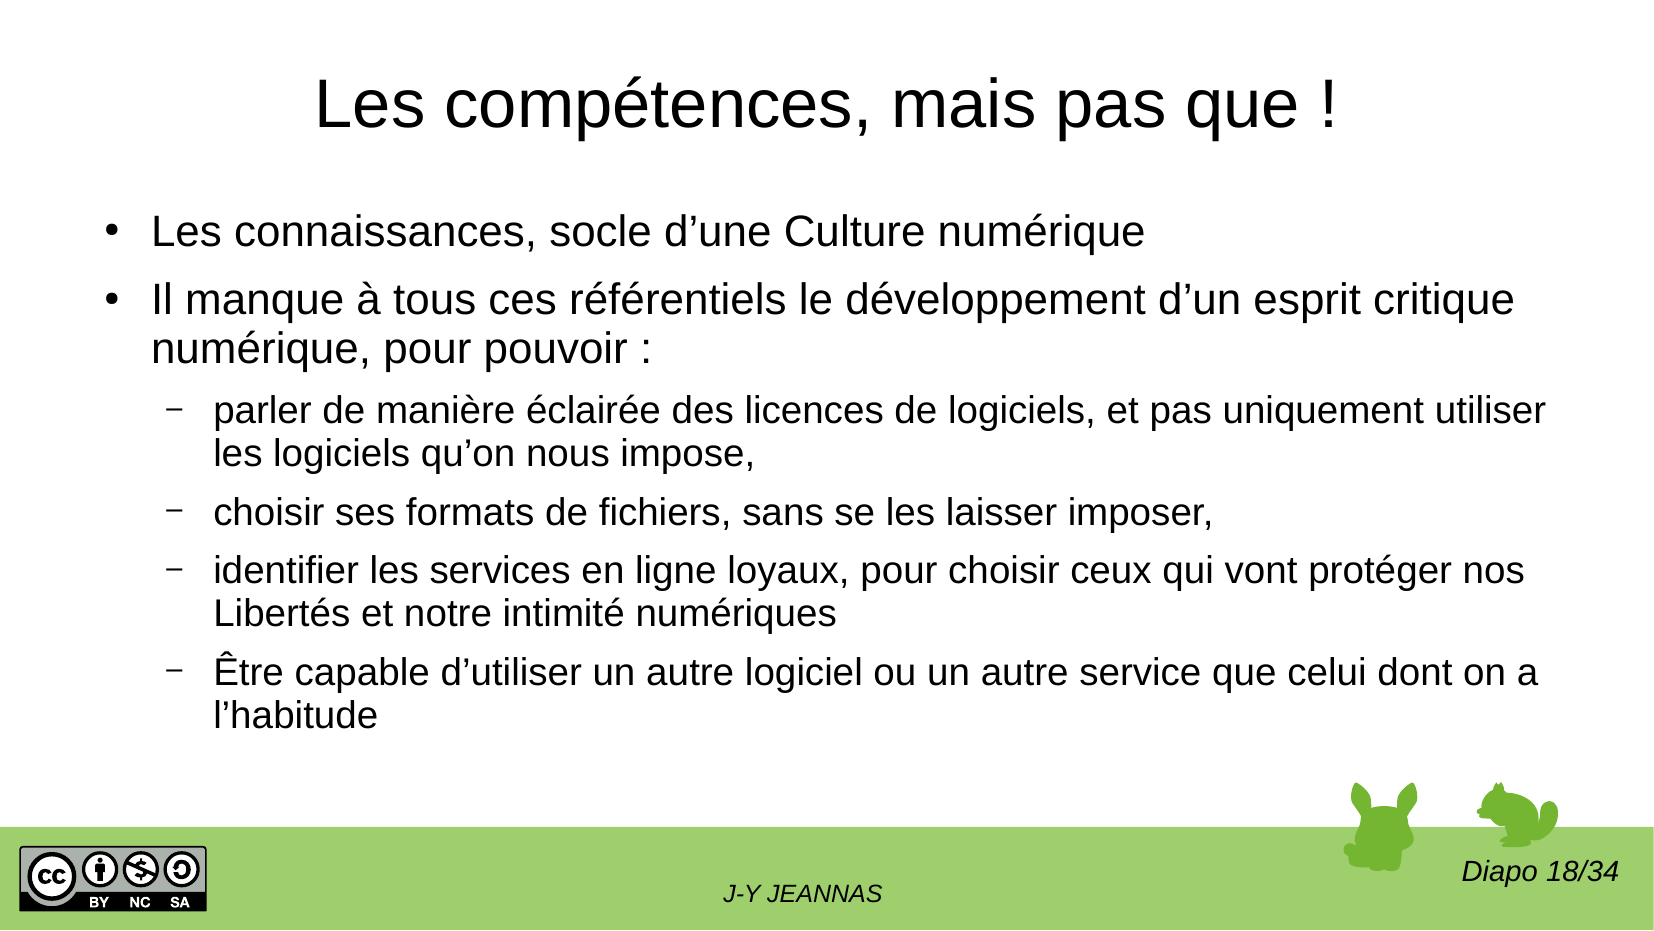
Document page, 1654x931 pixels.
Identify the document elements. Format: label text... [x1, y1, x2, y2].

title Les compétences, mais pas que ! [88, 29, 1565, 178]
list Les connaissances, socle d’une Culture numérique Il manque à tous ces référentiels le développement d’un esprit critique numérique, pour pouvoir : parler de manière éclairée des licences de logiciels, et pas uniquement utiliser les logiciels qu’on nous impose, choisir ses formats de fichiers, sans se les laisser imposer, identifier les services en ligne loyaux, pour choisir ceux qui vont protéger nos Libertés et notre intimité numériques Être capable d’utiliser un autre logiciel ou un autre service que celui dont on a l’habitude [88, 206, 1565, 739]
